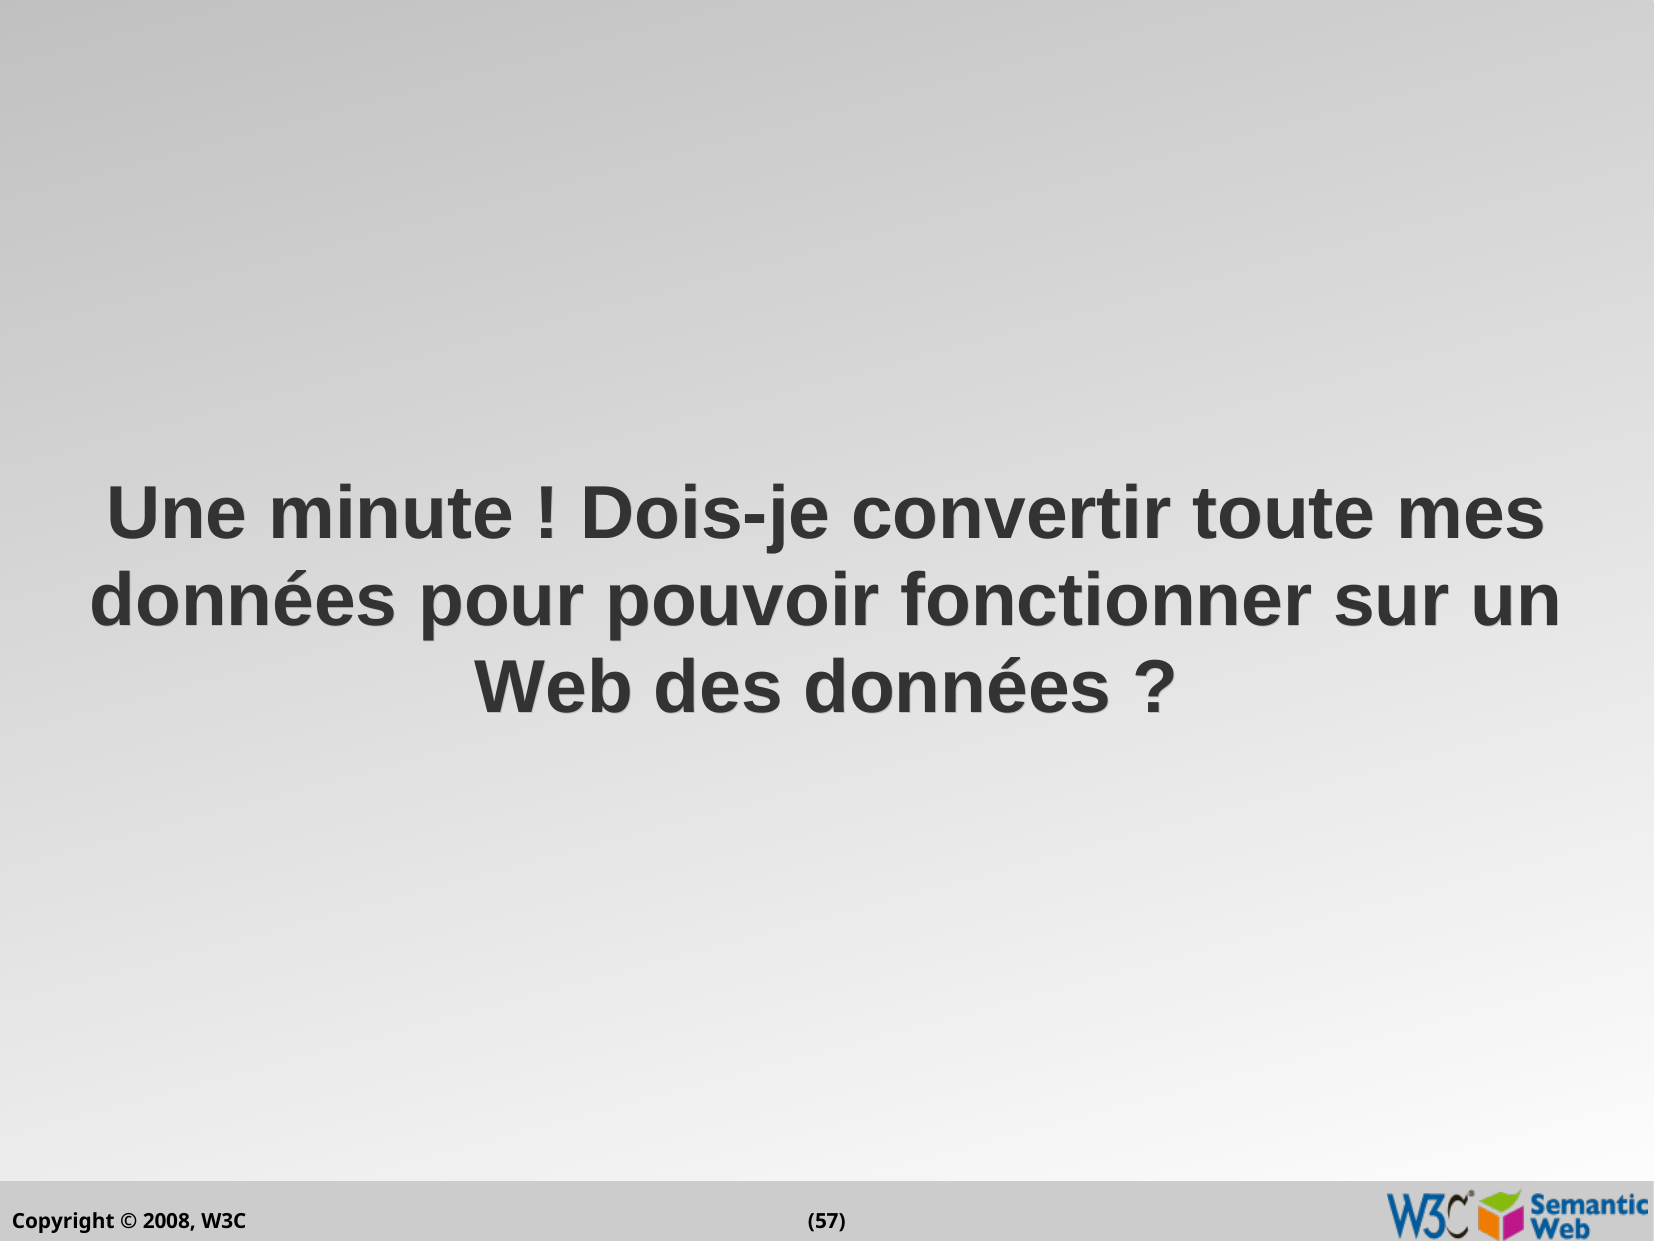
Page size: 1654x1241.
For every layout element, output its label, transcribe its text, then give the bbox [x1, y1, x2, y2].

title Une minute ! Dois-je convertir toute mes données pour pouvoir fonctionner sur un Web des données ? [59, 468, 1595, 728]
picture [1387, 1187, 1648, 1241]
